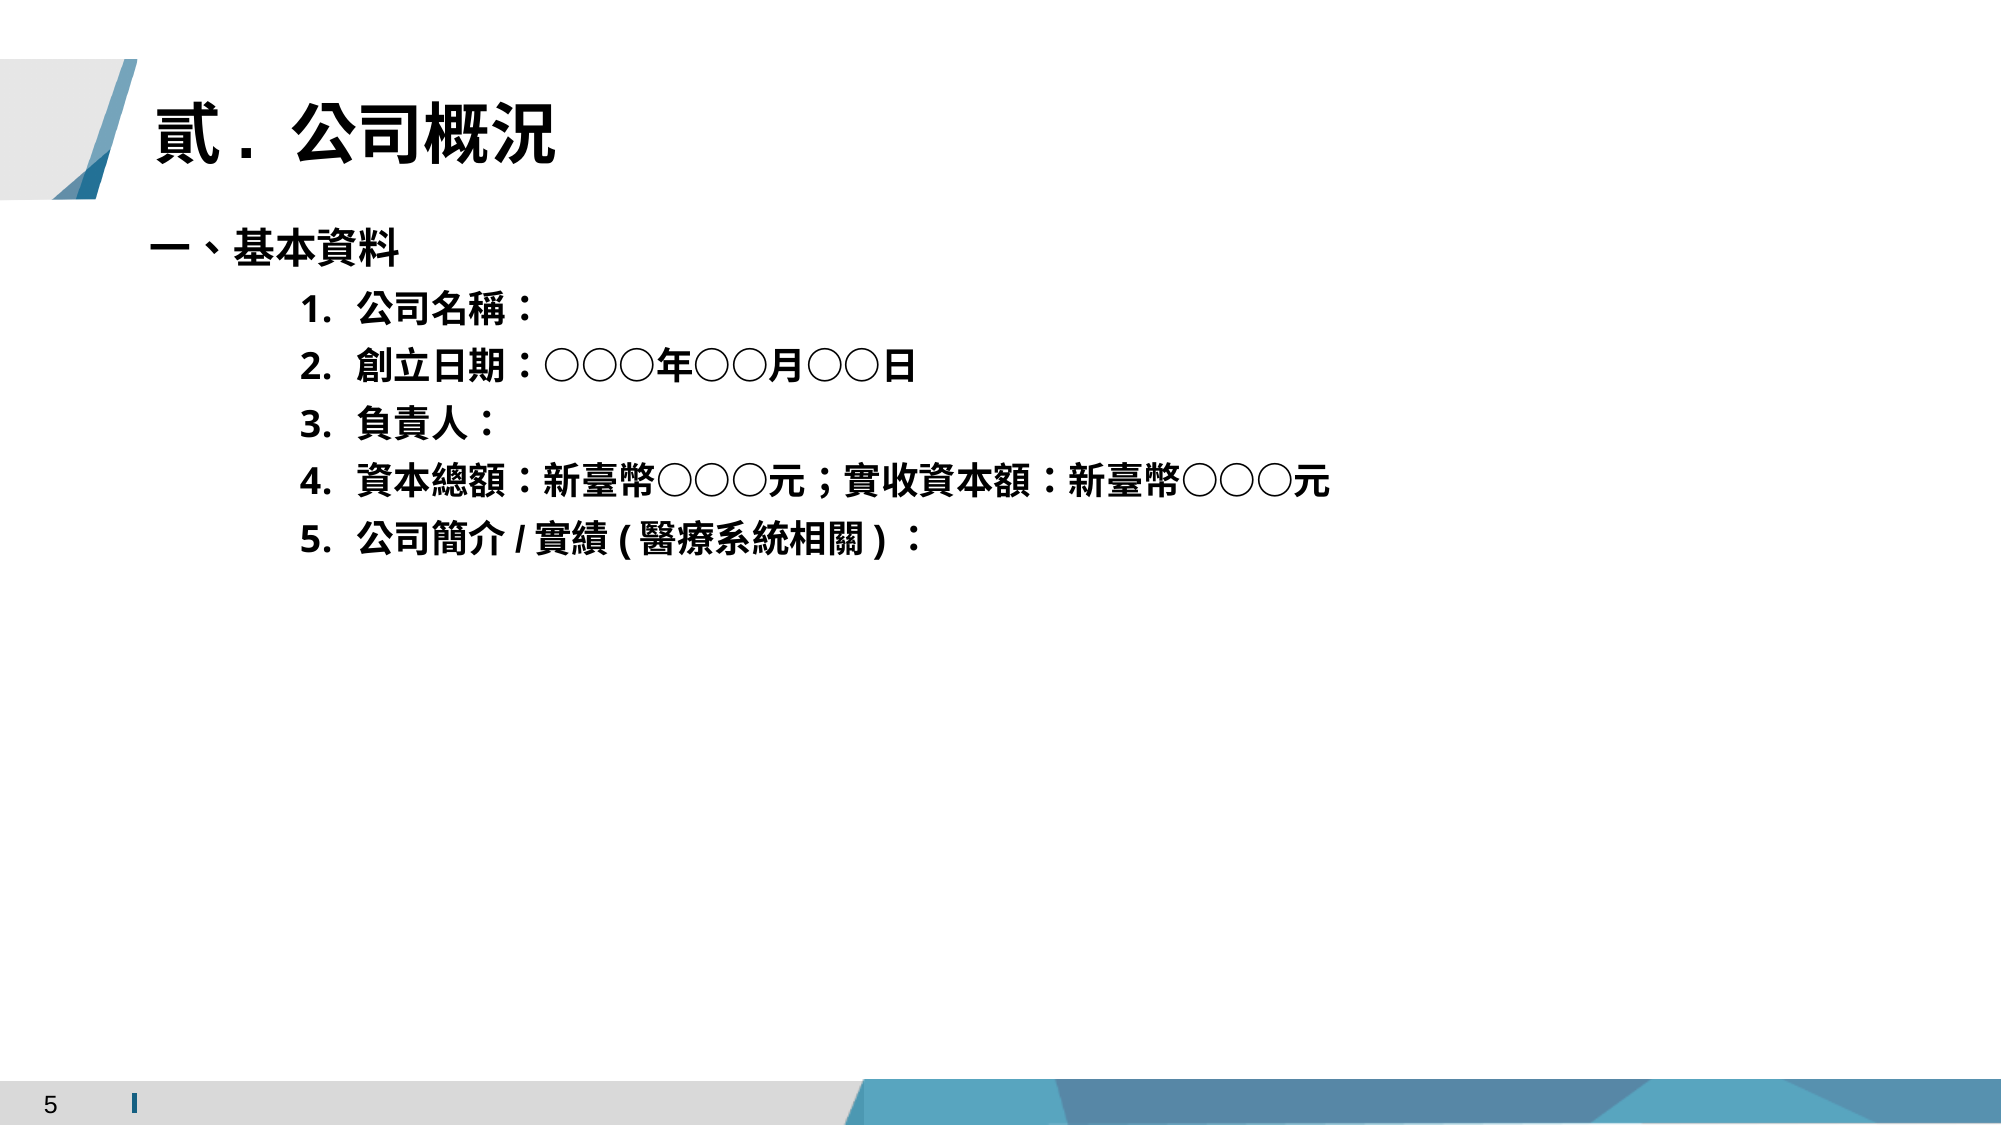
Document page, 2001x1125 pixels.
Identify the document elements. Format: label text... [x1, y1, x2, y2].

text_box [28, 1073, 106, 1125]
text_box 一、基本資料 公司名稱： 創立日期：○○○年○○月○○日 負責人： 資本總額：新臺幣○○○元；實收資本額：新臺幣○○○元 公司簡介/實績(醫療系統相關)： [134, 214, 1866, 576]
text_box 貳. 公司概況 [139, 93, 1915, 171]
